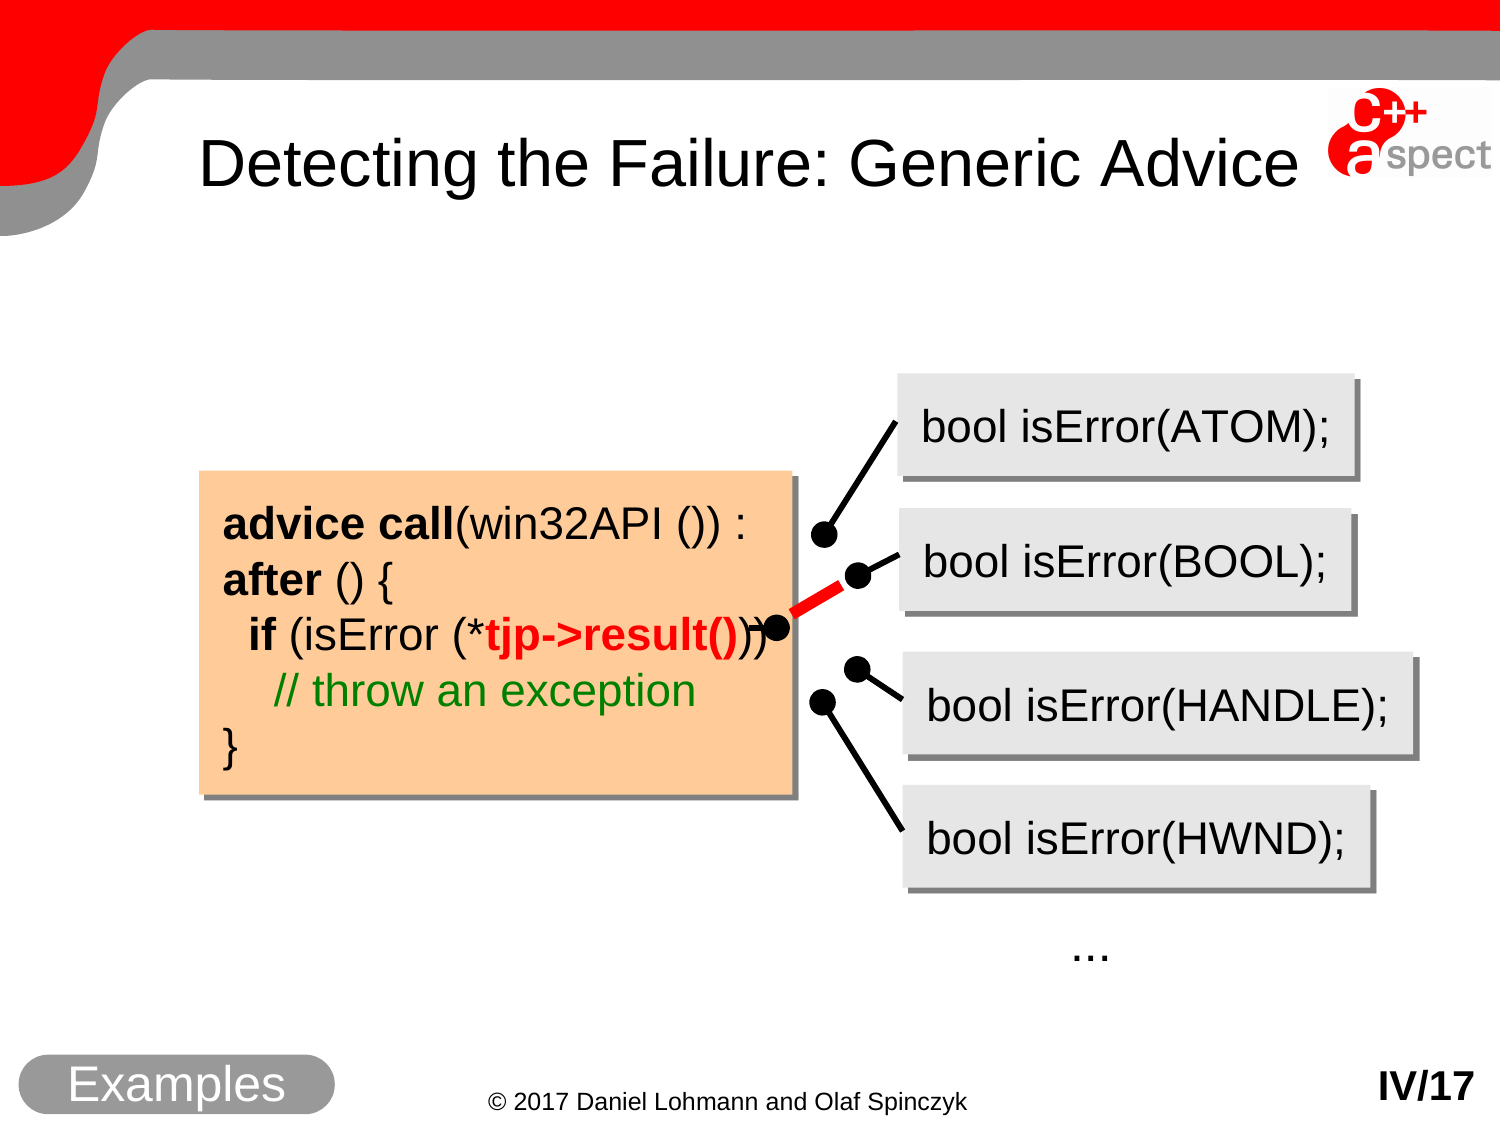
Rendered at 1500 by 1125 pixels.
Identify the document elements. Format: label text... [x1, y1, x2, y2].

title Detecting the Failure: Generic Advice [112, 98, 1388, 223]
text_box bool isError(ATOM); [897, 373, 1350, 472]
text_box bool isError(BOOL); [899, 508, 1352, 607]
text_box bool isError(HWND); [902, 784, 1371, 884]
text_box ... [1069, 911, 1113, 968]
text_box advice call(win32API ()) : after () { if (isError (*tjp->result())) // throw an exception } [199, 470, 793, 791]
text_box bool isError(HANDLE); [902, 651, 1414, 751]
